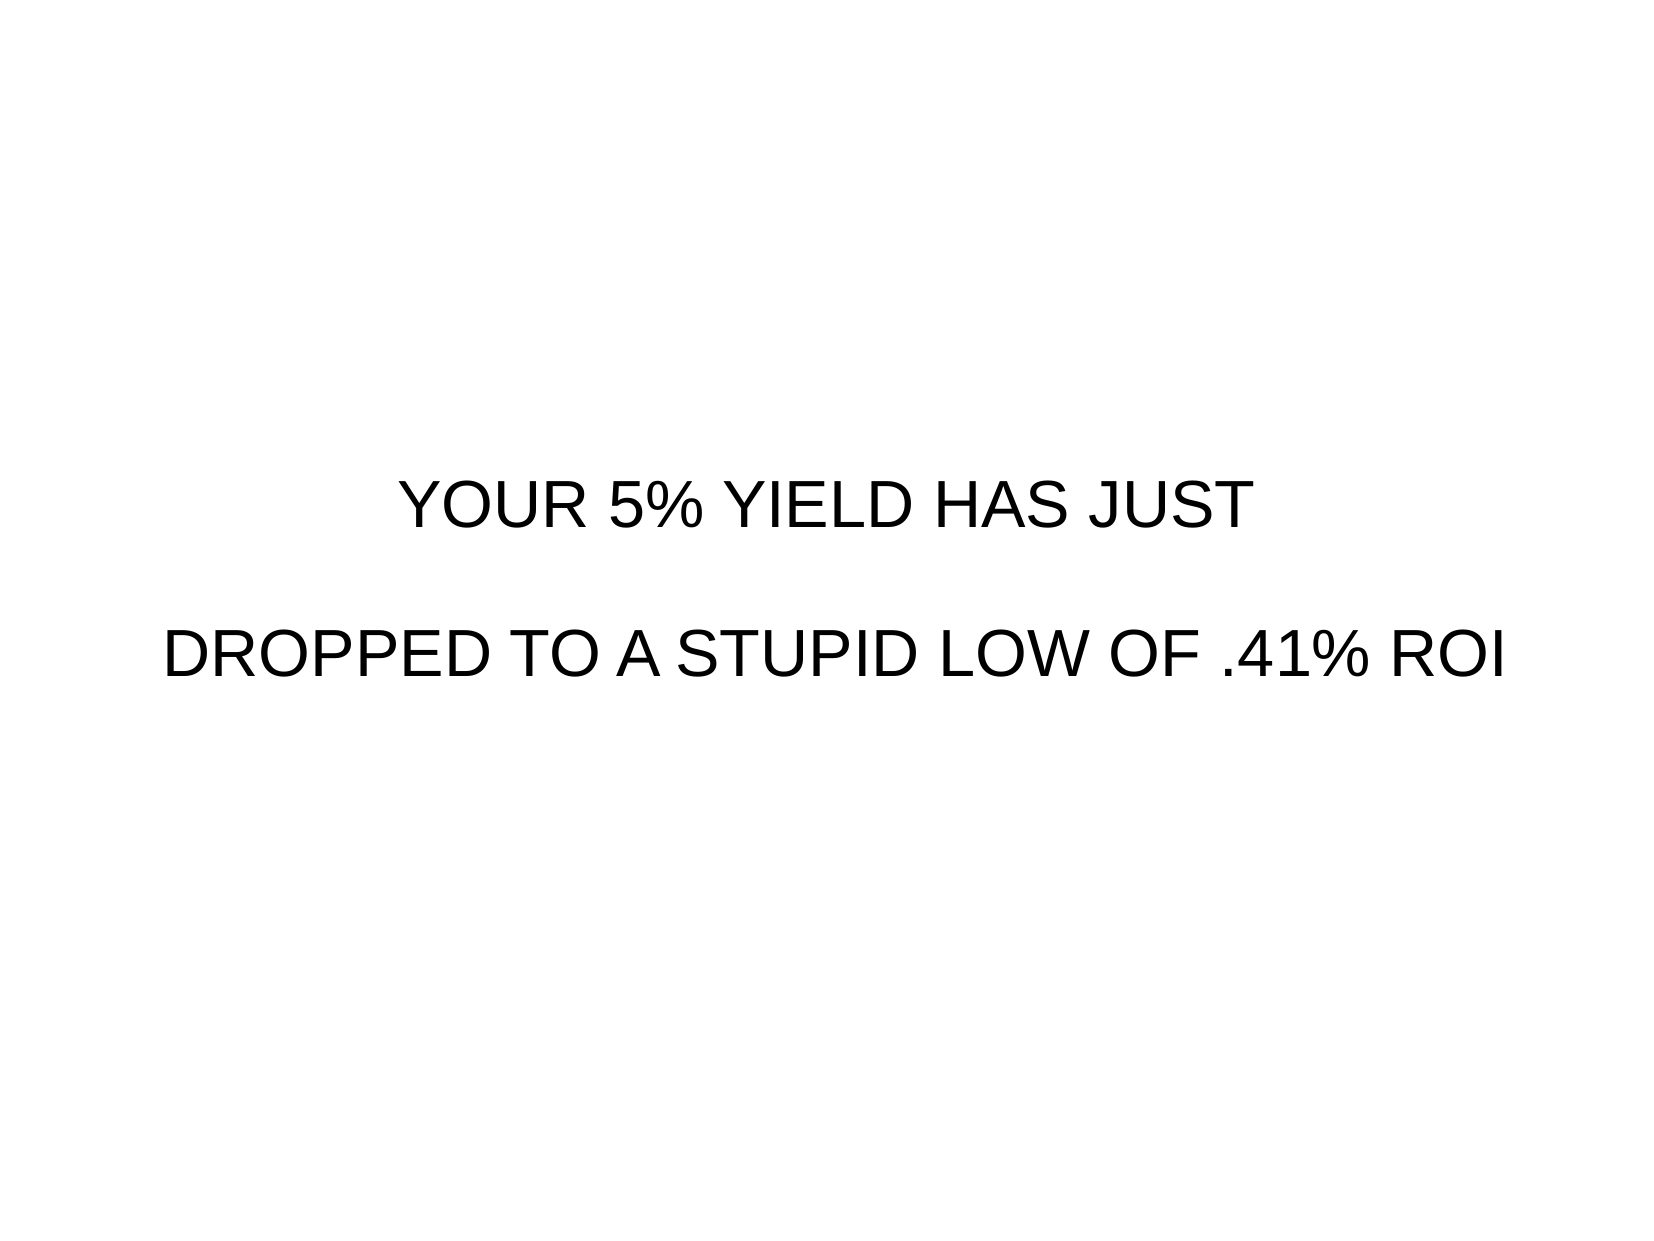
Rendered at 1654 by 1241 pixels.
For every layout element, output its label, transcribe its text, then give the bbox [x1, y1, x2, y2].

subtitle YOUR 5% YIELD HAS JUST DROPPED TO A STUPID LOW OF .41% ROI [82, 49, 1571, 1109]
